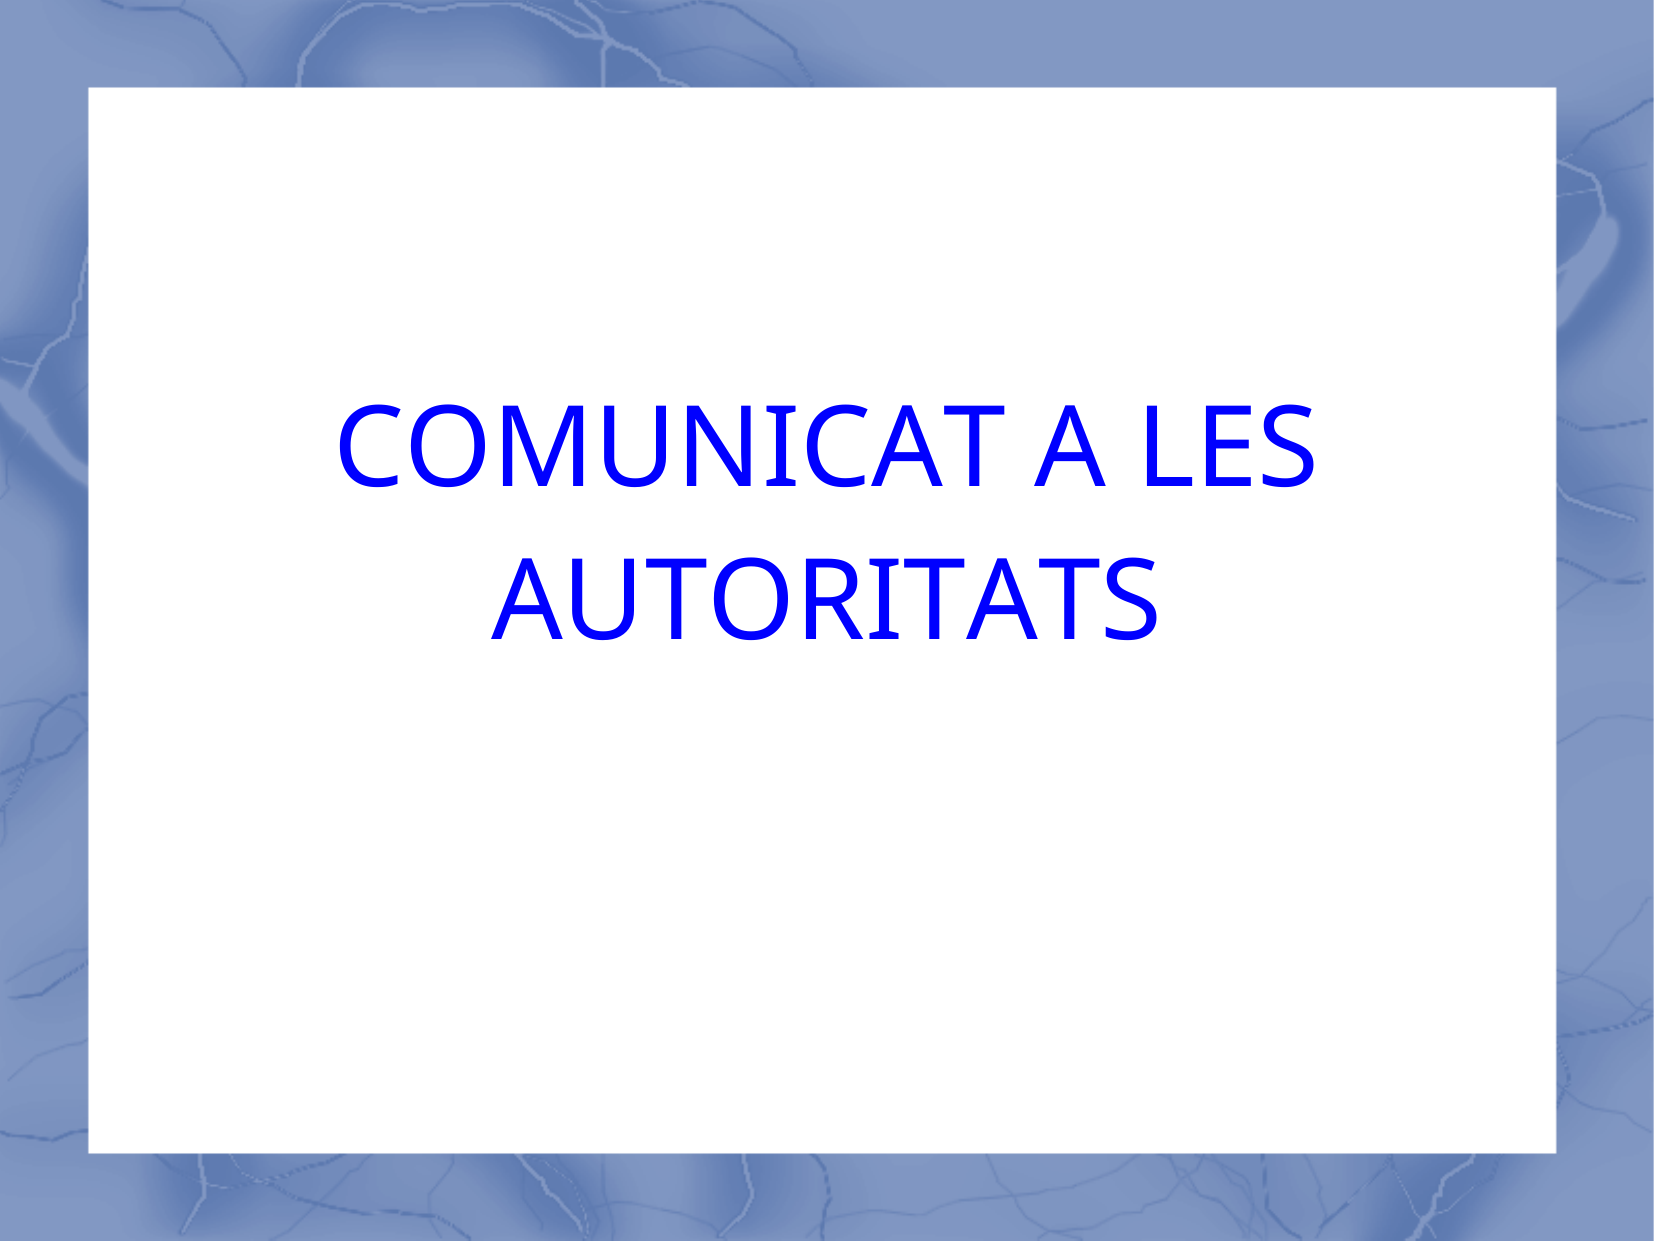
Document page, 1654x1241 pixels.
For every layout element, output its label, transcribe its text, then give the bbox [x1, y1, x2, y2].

subtitle COMUNICAT A LES AUTORITATS [118, 90, 1536, 949]
picture [0, 0, 1654, 1241]
